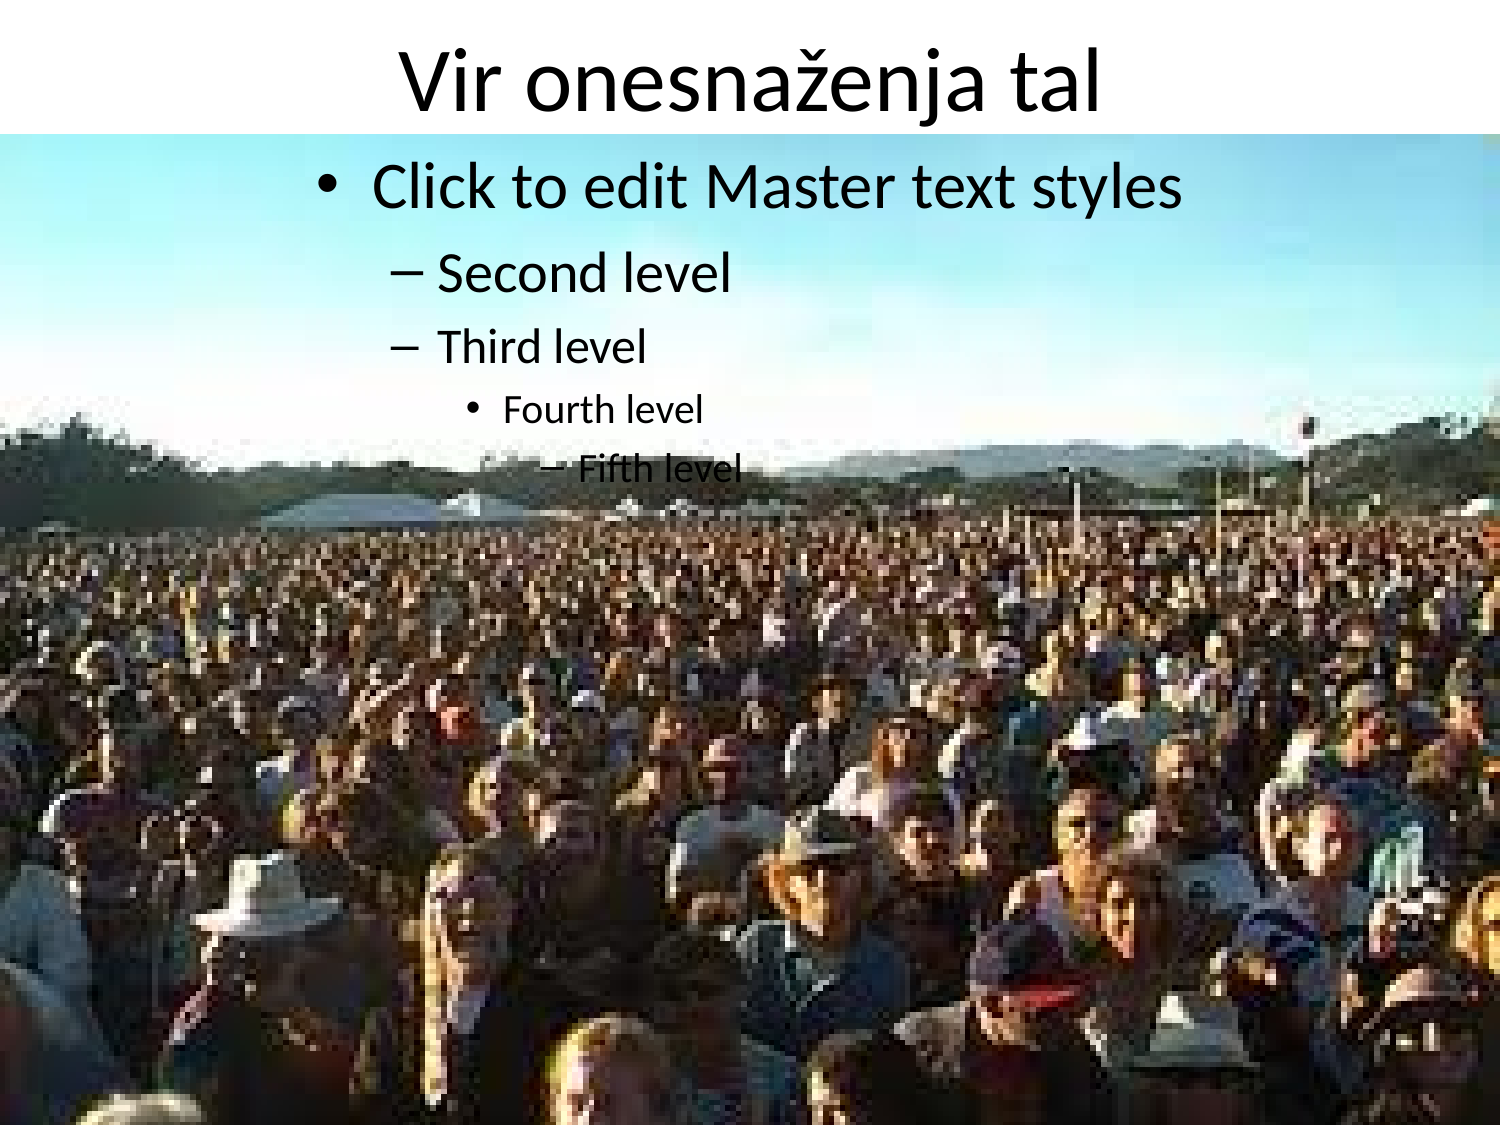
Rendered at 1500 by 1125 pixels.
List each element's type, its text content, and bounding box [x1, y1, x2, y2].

picture [0, 134, 1500, 1125]
title Vir onesnaženja tal [76, 0, 1427, 134]
